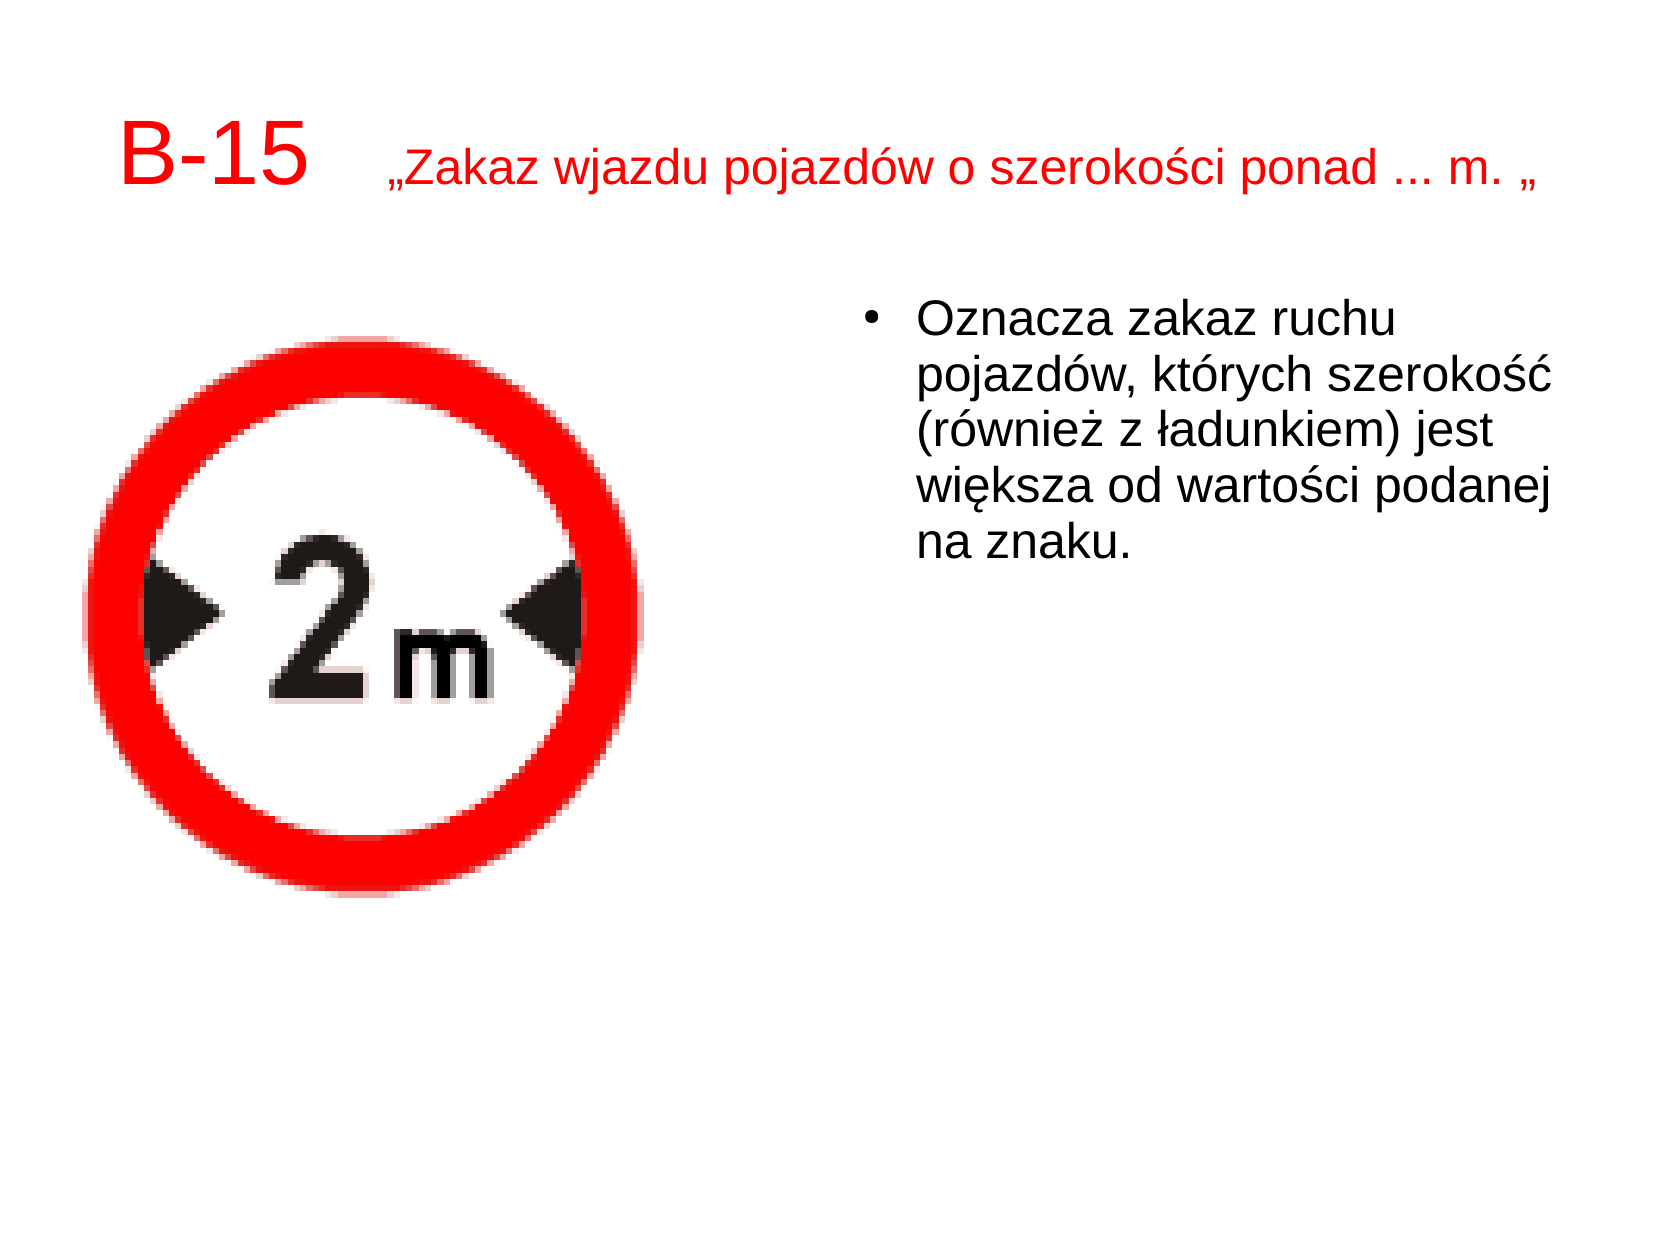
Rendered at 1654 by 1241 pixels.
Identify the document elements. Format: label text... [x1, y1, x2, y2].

picture [82, 336, 644, 898]
list Oznacza zakaz ruchu pojazdów, których szerokość (również z ładunkiem) jest większa od wartości podanej na znaku. [845, 290, 1572, 1094]
title B-15 „Zakaz wjazdu pojazdów o szerokości ponad ... m. „ [82, 56, 1571, 250]
